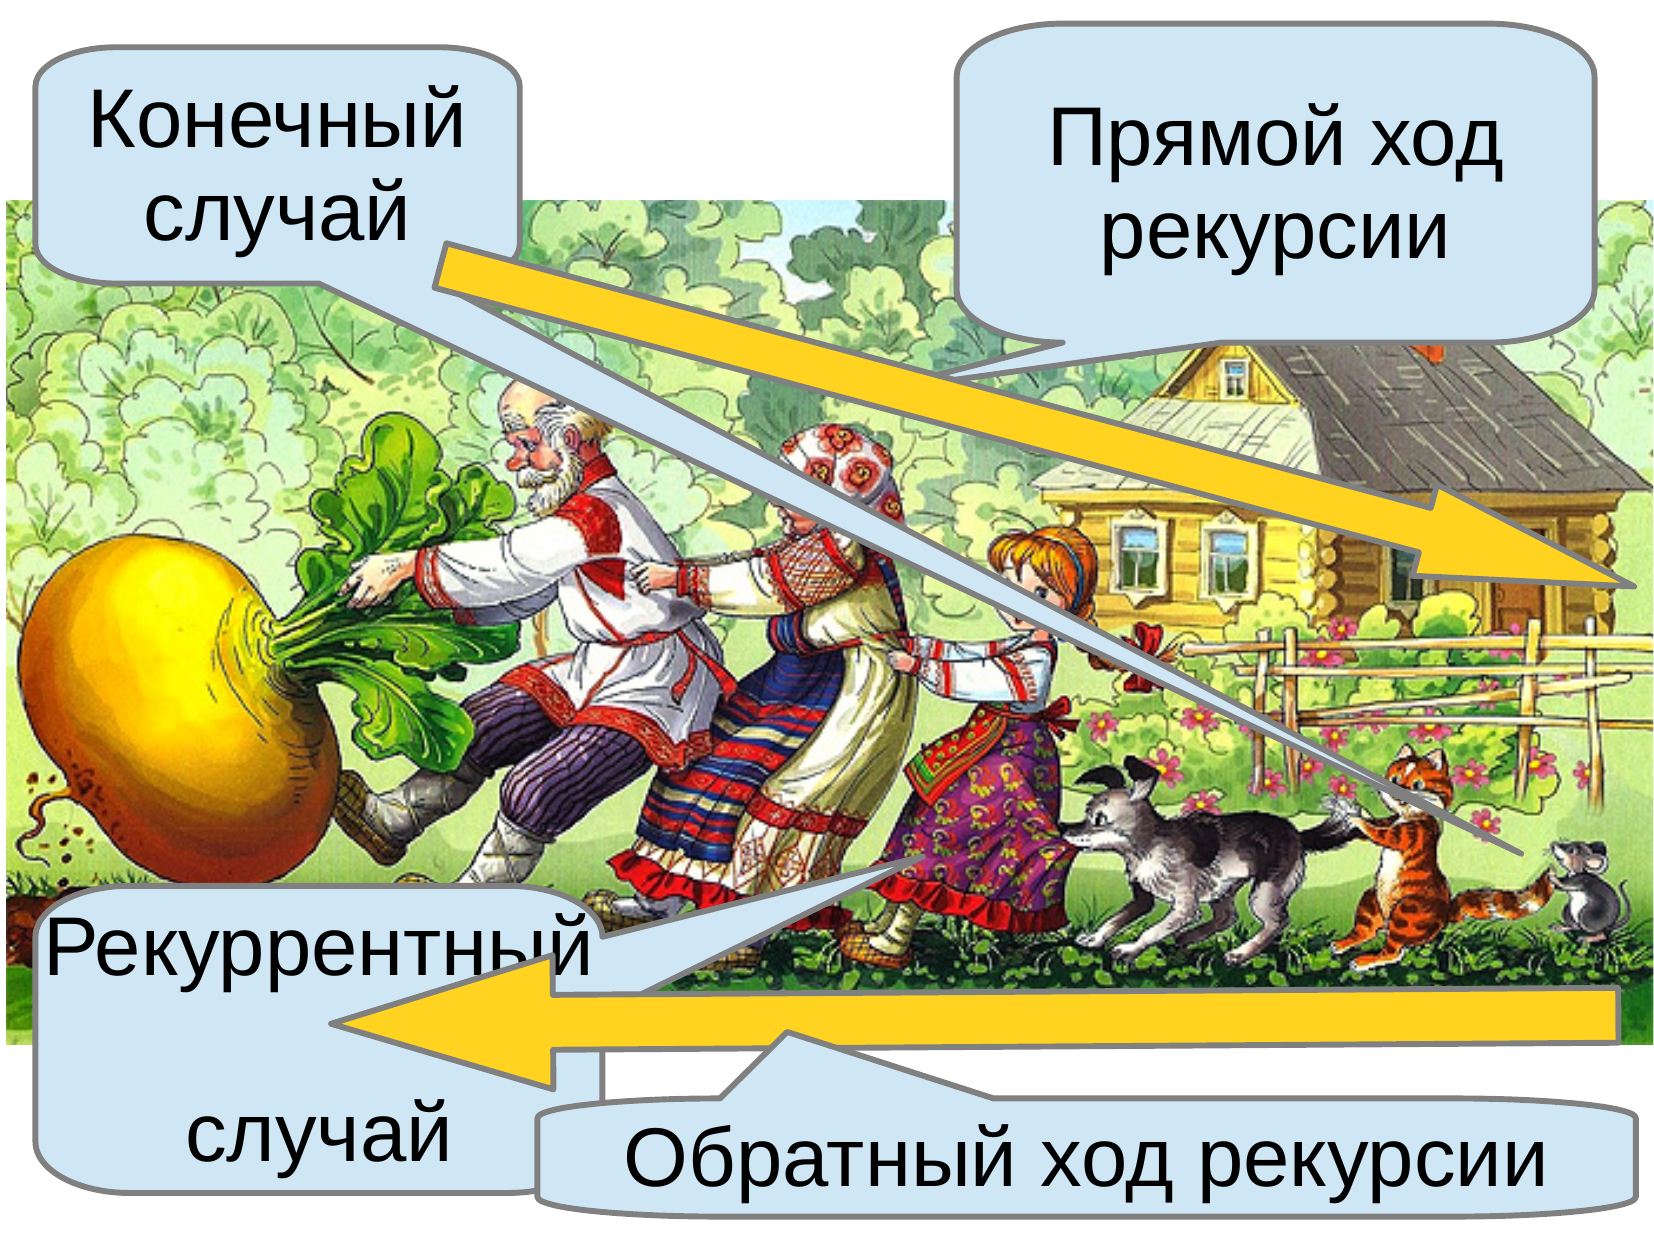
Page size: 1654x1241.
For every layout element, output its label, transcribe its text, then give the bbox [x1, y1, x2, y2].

text_box Обратный ход рекурсии [537, 1031, 1636, 1217]
text_box [434, 243, 1635, 587]
text_box [331, 955, 1619, 1090]
picture [6, 200, 1654, 1045]
text_box Прямой ход рекурсии [937, 23, 1595, 380]
picture [513, 200, 1057, 374]
text_box Рекуррентный случай [35, 856, 923, 1193]
text_box Конечный случай [35, 47, 1522, 854]
